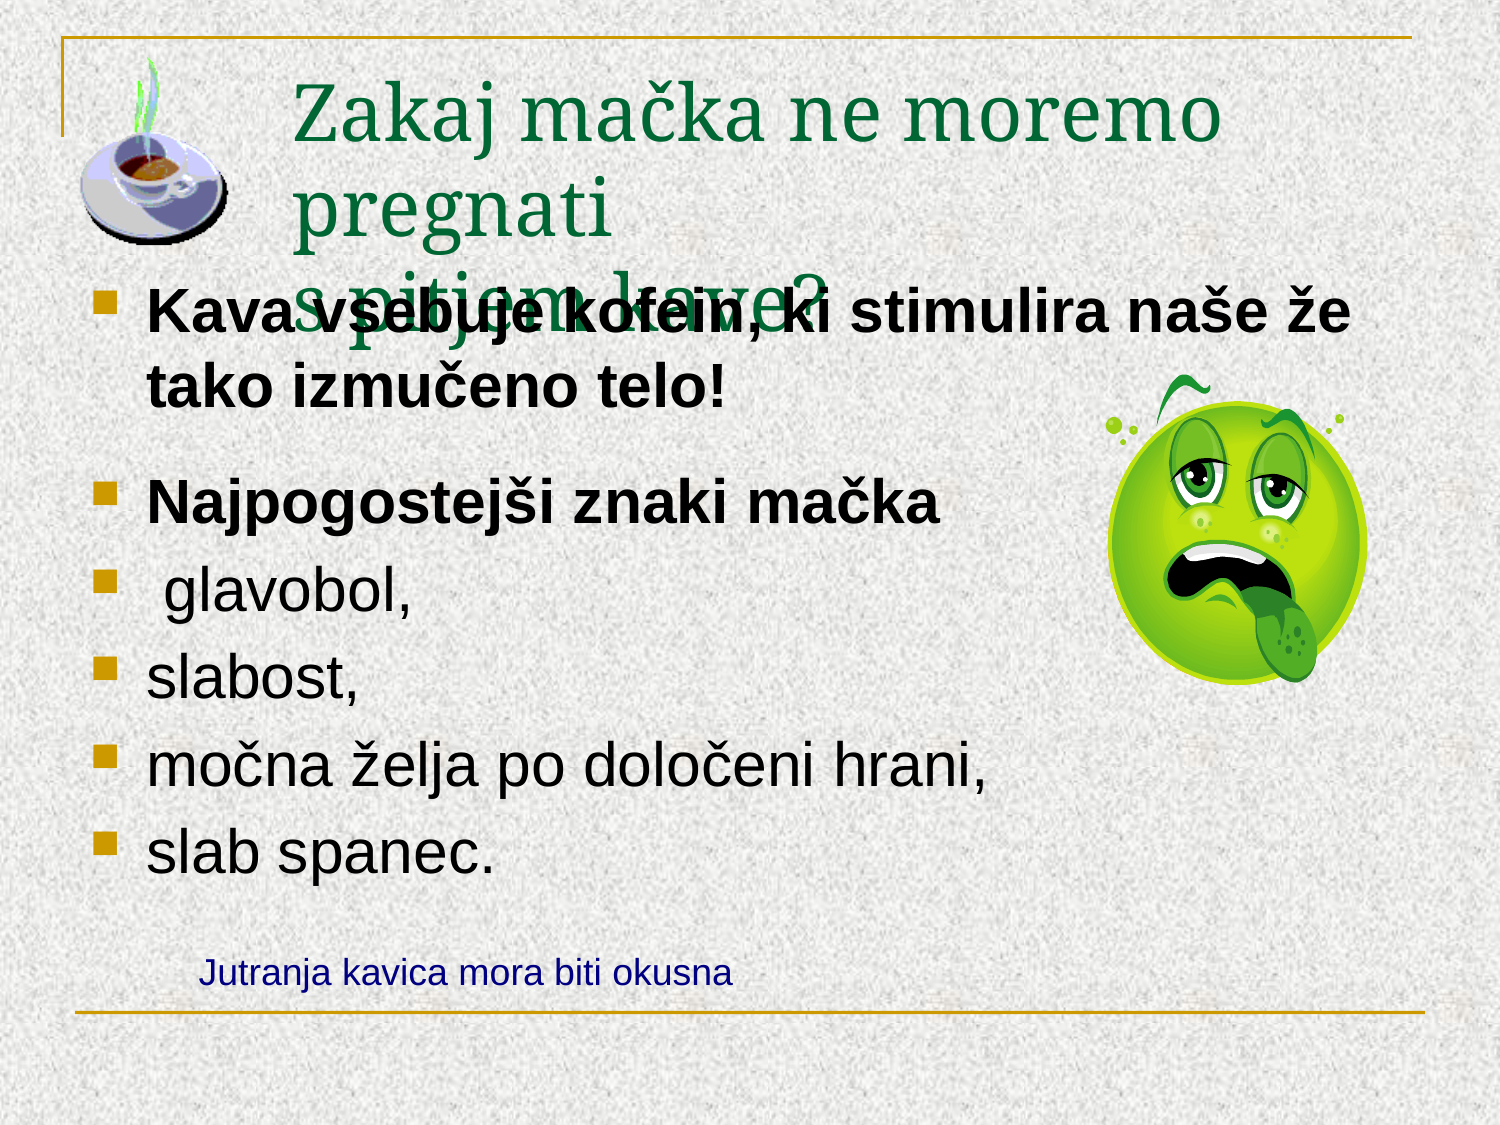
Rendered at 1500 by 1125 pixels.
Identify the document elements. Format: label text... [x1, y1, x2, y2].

picture [0, 0, 1500, 1125]
text_box Jutranja kavica mora biti okusna [183, 940, 748, 1001]
list Kava vsebuje kofein, ki stimulira naše že tako izmučeno telo! Najpogostejši znaki mačka glavobol, slabost, močna želja po določeni hrani, slab spanec. [75, 262, 1425, 1006]
title Zakaj mačka ne moremo pregnati s pitjem kave? [277, 54, 1376, 242]
